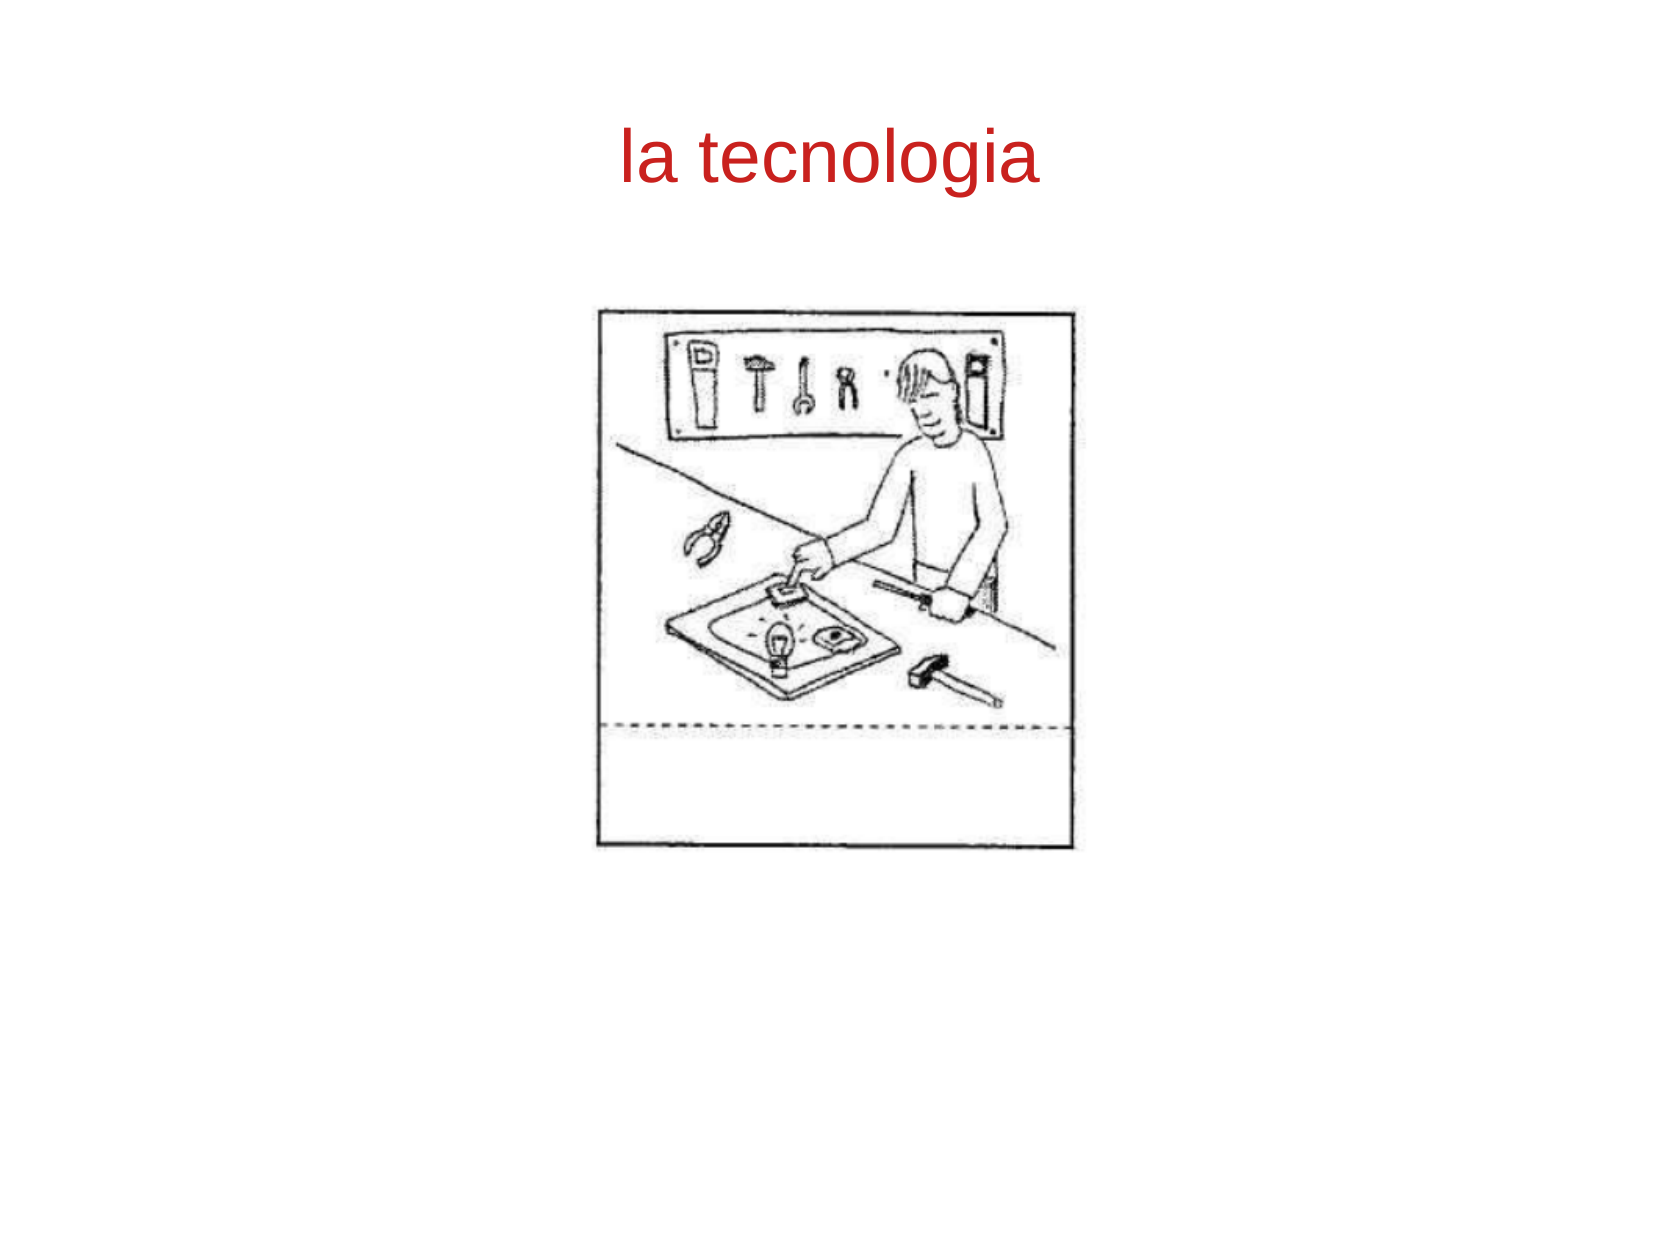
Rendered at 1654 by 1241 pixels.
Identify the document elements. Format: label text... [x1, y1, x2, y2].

text_box la tecnologia [289, 49, 1371, 257]
picture [581, 291, 1094, 873]
